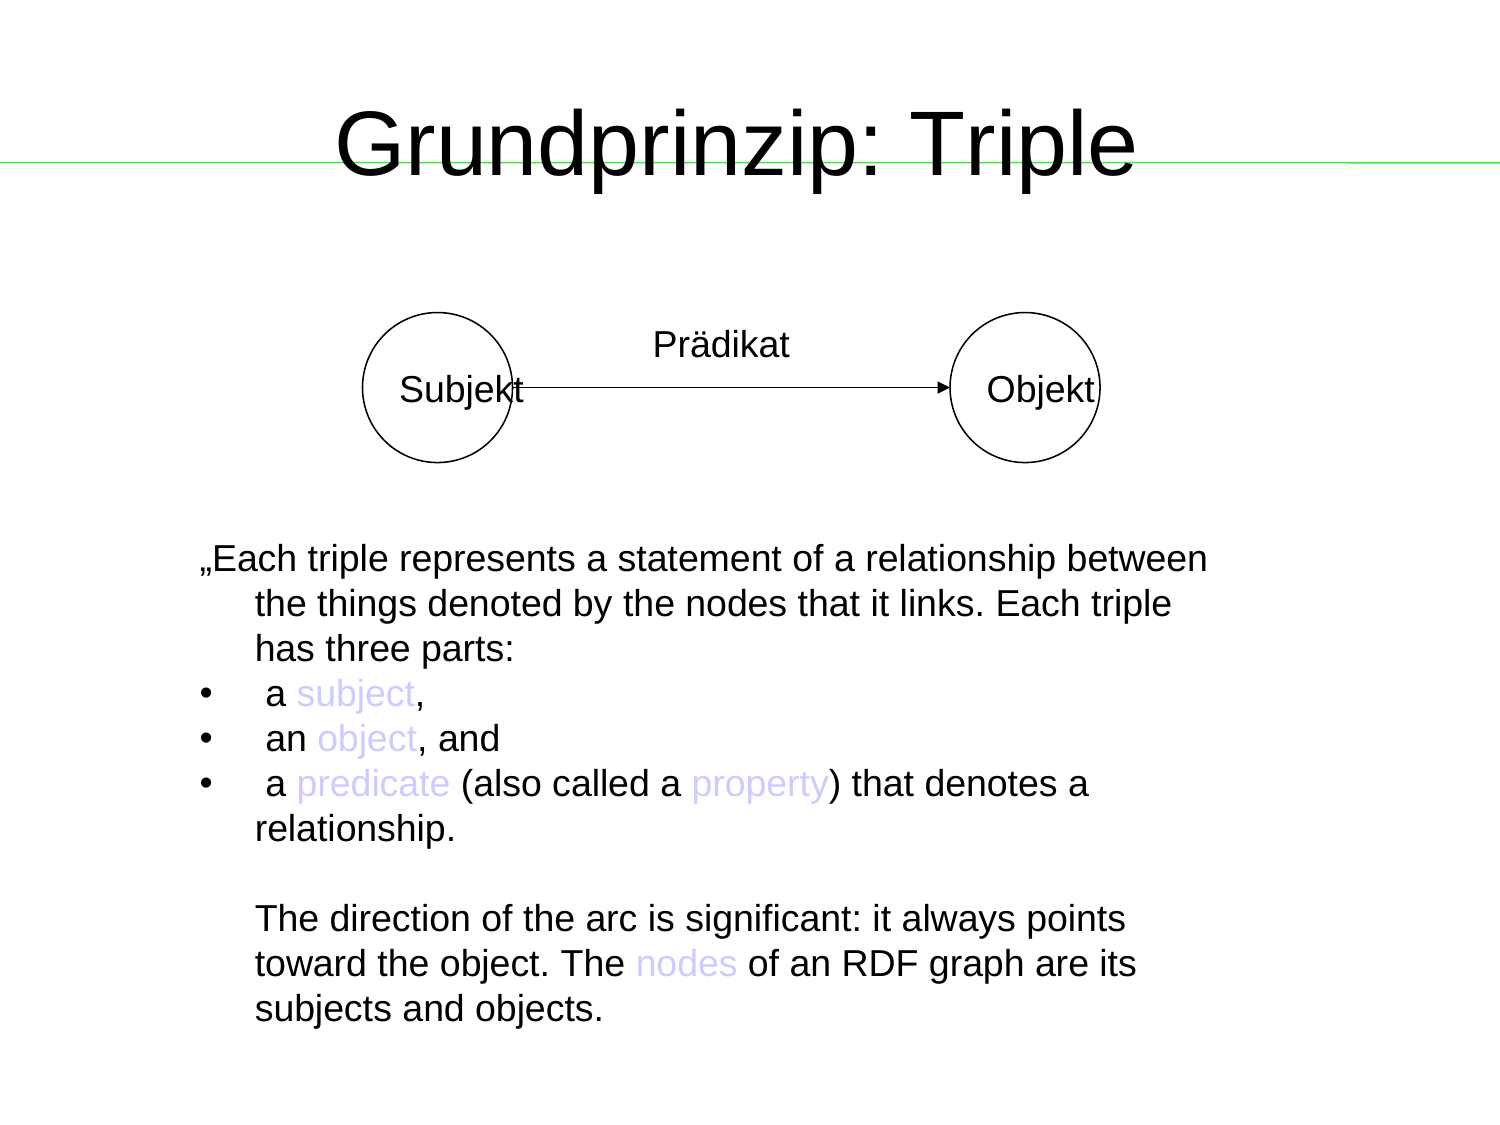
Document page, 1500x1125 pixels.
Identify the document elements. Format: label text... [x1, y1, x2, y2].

text_box Subjekt [362, 312, 513, 463]
text_box Prädikat [638, 312, 805, 373]
text_box „Each triple represents a statement of a relationship between the things denoted by the nodes that it links. Each triple has three parts: a subject, an object, and a predicate (also called a property) that denotes a relationship. The direction of the arc is significant: it always points toward the object. The nodes of an RDF graph are its subjects and objects. [184, 526, 1226, 1038]
text_box Objekt [950, 312, 1101, 463]
title Grundprinzip: Triple [75, 45, 1426, 233]
